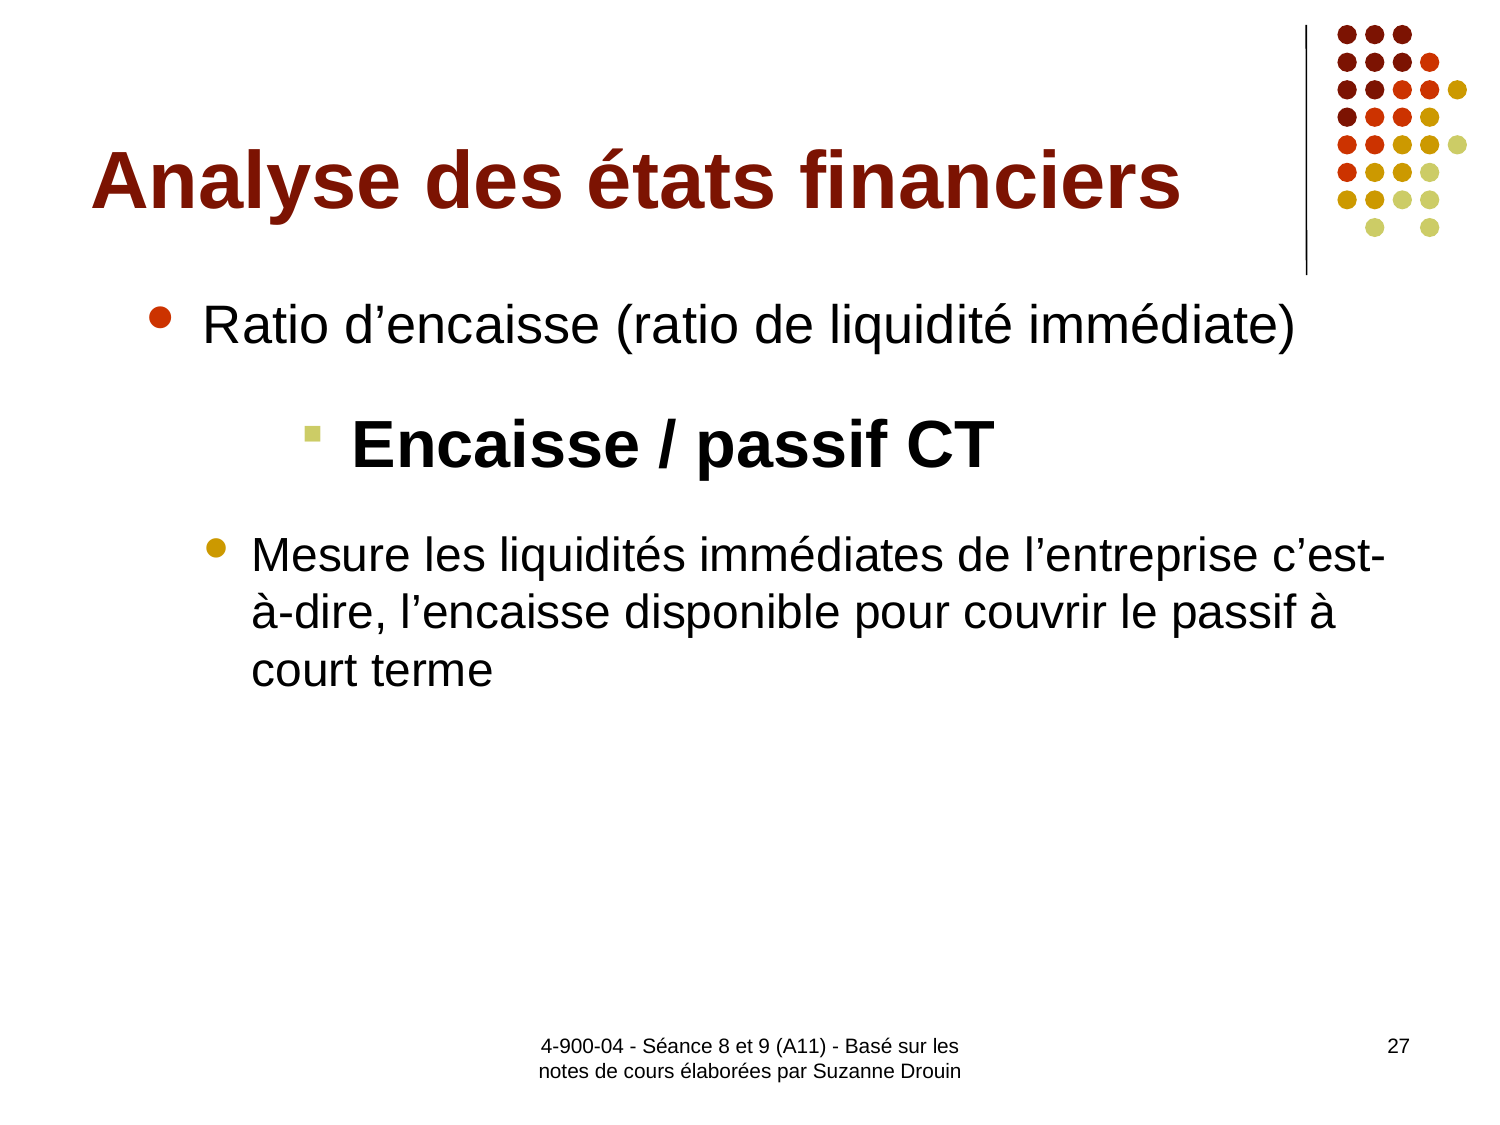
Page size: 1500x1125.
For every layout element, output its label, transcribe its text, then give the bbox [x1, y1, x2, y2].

text_box Analyse des états financiers [74, 20, 1313, 233]
text_box <numéro> [1074, 1025, 1426, 1101]
text_box Ratio d’encaisse (ratio de liquidité immédiate) Encaisse / passif CT Mesure les liquidités immédiates de l’entreprise c’est-à-dire, l’encaisse disponible pour couvrir le passif à court terme [75, 282, 1426, 1006]
text_box 4-900-04 - Séance 8 et 9 (A11) - Basé sur les notes de cours élaborées par Suzanne Drouin [512, 1025, 988, 1101]
